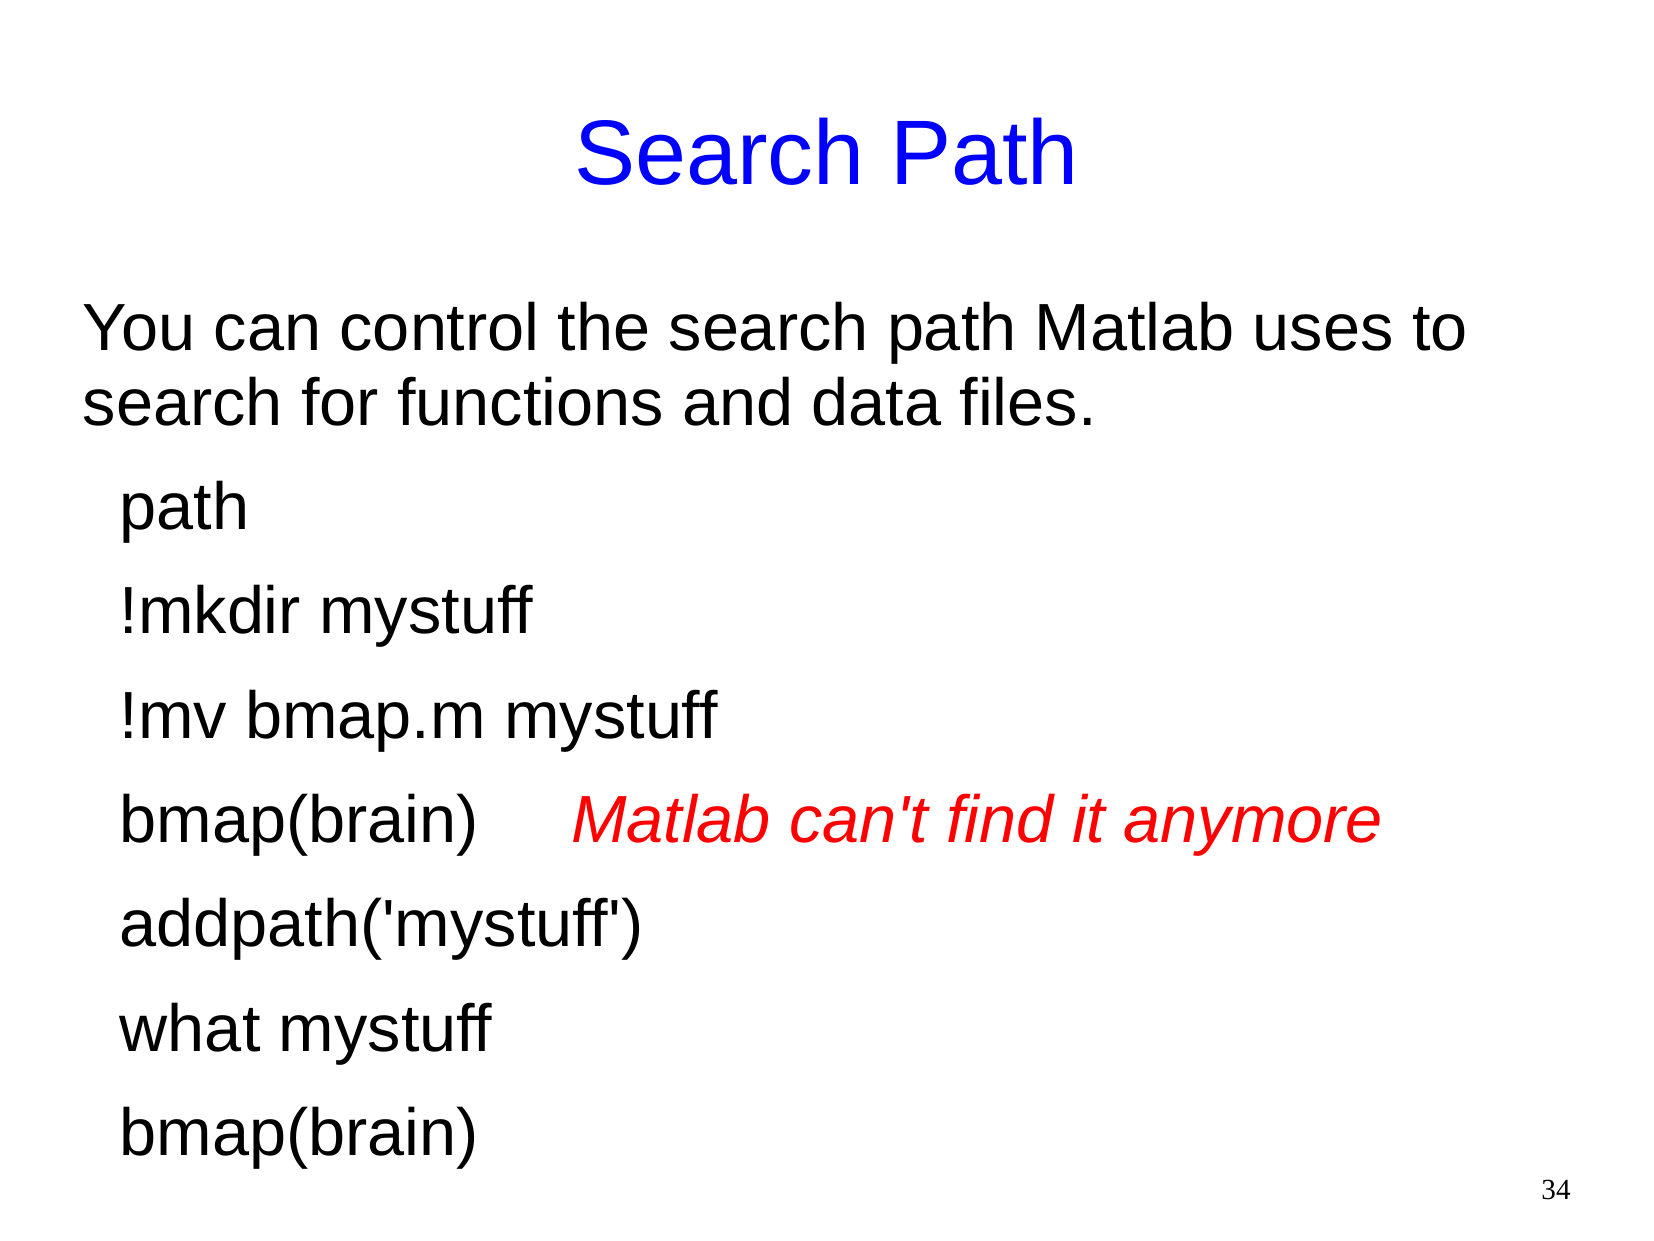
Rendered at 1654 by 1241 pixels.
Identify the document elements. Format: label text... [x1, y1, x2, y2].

title Search Path [82, 56, 1571, 250]
list You can control the search path Matlab uses to search for functions and data files. path !mkdir mystuff !mv bmap.m mystuff bmap(brain) Matlab can't find it anymore addpath('mystuff') what mystuff bmap(brain) [82, 290, 1571, 1170]
